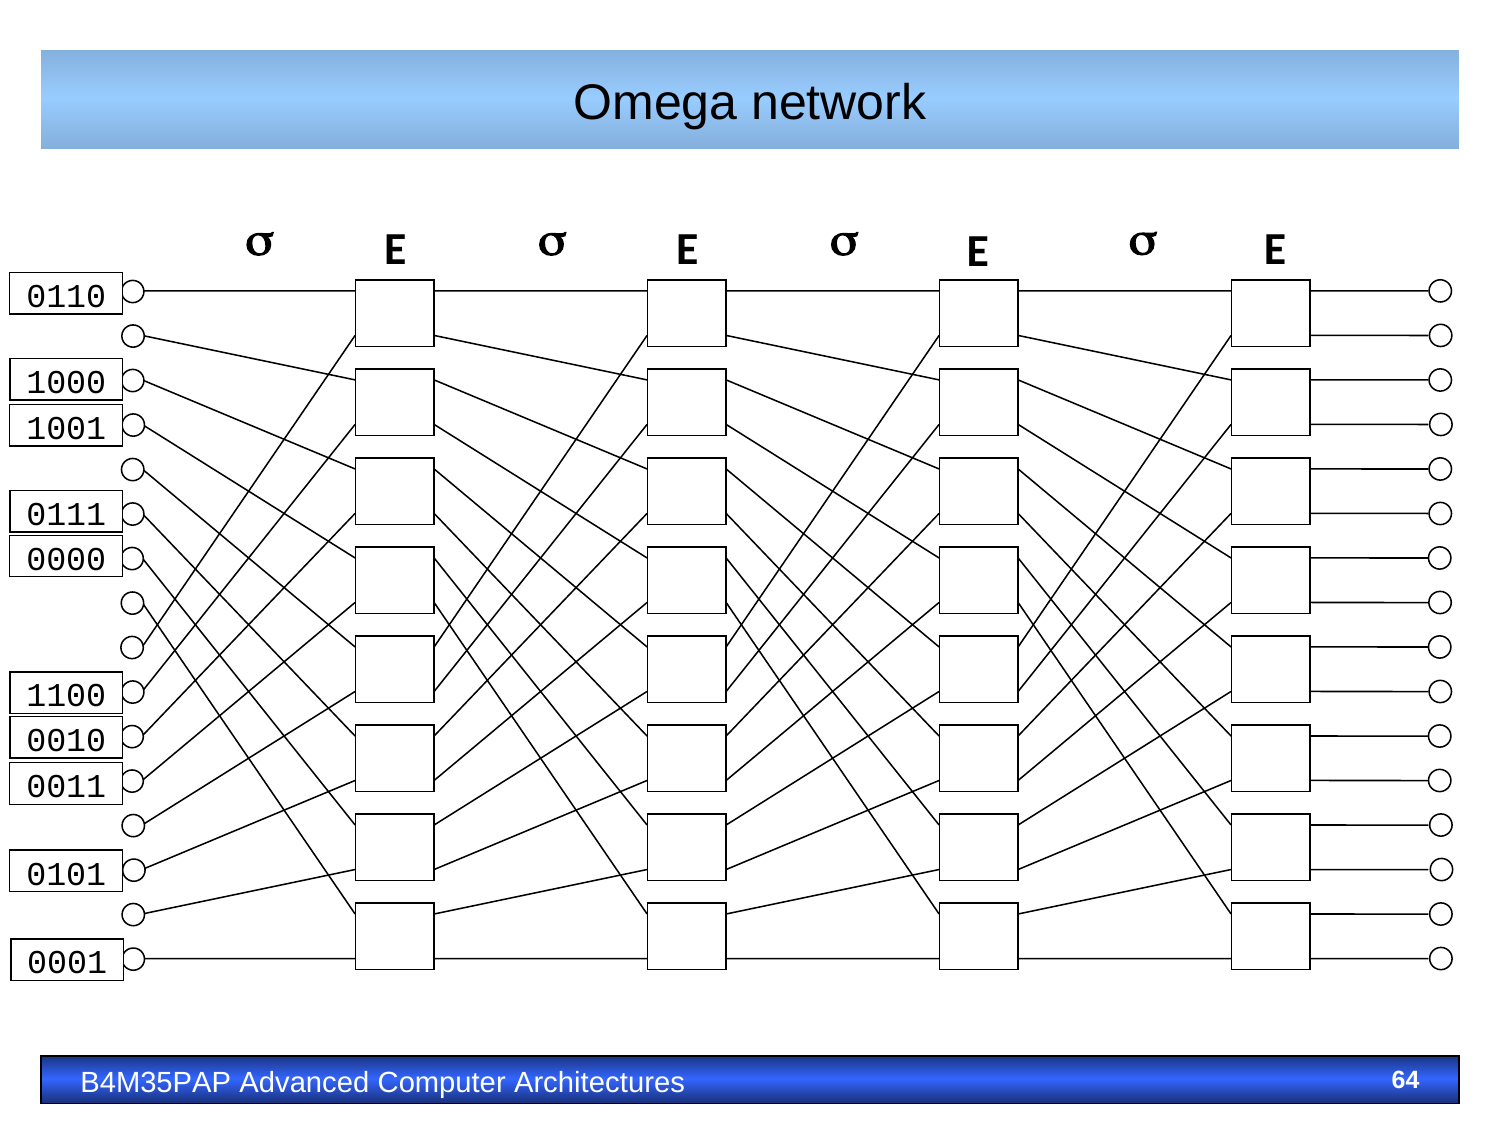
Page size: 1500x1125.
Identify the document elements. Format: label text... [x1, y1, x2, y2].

text_box [355, 902, 435, 970]
text_box [939, 368, 1019, 436]
text_box [1429, 813, 1453, 837]
text_box  [747, 201, 940, 315]
title Omega network [41, 50, 1459, 149]
text_box [123, 280, 144, 303]
text_box [1231, 724, 1311, 792]
text_box [123, 680, 144, 704]
text_box [123, 725, 144, 748]
text_box [121, 458, 144, 481]
text_box [355, 813, 435, 881]
text_box [120, 636, 144, 659]
text_box [1429, 324, 1452, 347]
text_box 1100 [9, 671, 123, 714]
text_box 0110 [9, 272, 123, 315]
text_box E [591, 211, 784, 325]
text_box [123, 859, 146, 882]
text_box  [1046, 200, 1239, 314]
text_box E [299, 211, 491, 325]
text_box [939, 902, 1019, 970]
text_box [355, 457, 435, 525]
text_box 1000 [9, 358, 123, 400]
text_box [1428, 769, 1451, 792]
text_box [123, 369, 144, 392]
text_box [1429, 368, 1452, 392]
text_box [123, 413, 145, 437]
text_box [355, 635, 435, 703]
text_box [355, 325, 435, 347]
text_box [647, 368, 727, 436]
text_box [647, 724, 727, 792]
text_box 0101 [9, 849, 123, 892]
text_box [939, 724, 1019, 792]
text_box [1429, 413, 1453, 436]
text_box [647, 902, 727, 970]
text_box [1429, 502, 1452, 525]
text_box [121, 324, 145, 348]
text_box [939, 813, 1019, 881]
text_box [123, 502, 144, 526]
text_box  [455, 201, 648, 315]
text_box [1429, 457, 1452, 481]
text_box 0001 [10, 938, 124, 981]
text_box [1231, 546, 1311, 614]
text_box [1429, 680, 1452, 703]
text_box 0000 [9, 535, 123, 577]
text_box 1001 [9, 404, 123, 447]
text_box [647, 457, 727, 525]
text_box [355, 368, 435, 436]
text_box [939, 546, 1019, 614]
text_box [1429, 947, 1453, 970]
text_box [939, 326, 1019, 347]
text_box [1428, 635, 1451, 659]
text_box [1429, 902, 1453, 926]
text_box [1430, 858, 1453, 881]
text_box E [881, 213, 1074, 326]
text_box [1231, 368, 1311, 436]
text_box [939, 457, 1019, 525]
text_box [121, 591, 144, 615]
text_box [122, 814, 145, 837]
text_box [123, 547, 144, 570]
text_box [355, 724, 435, 792]
text_box [1231, 325, 1311, 347]
text_box [647, 546, 727, 614]
text_box [124, 948, 145, 971]
text_box [123, 769, 144, 793]
text_box [1429, 279, 1452, 303]
text_box [1231, 902, 1311, 970]
text_box [1428, 591, 1452, 614]
text_box 0111 [9, 490, 123, 533]
text_box [1428, 724, 1451, 748]
text_box  [163, 201, 356, 315]
text_box E [1179, 211, 1371, 325]
text_box [647, 325, 727, 347]
text_box [355, 546, 435, 614]
text_box 0011 [9, 762, 123, 805]
text_box [1231, 457, 1311, 525]
text_box [122, 903, 145, 926]
text_box 0010 [9, 716, 123, 758]
text_box [1231, 635, 1311, 703]
text_box [647, 635, 727, 703]
text_box [1231, 813, 1311, 881]
text_box [647, 813, 727, 881]
text_box [939, 635, 1019, 703]
text_box [1428, 546, 1451, 570]
